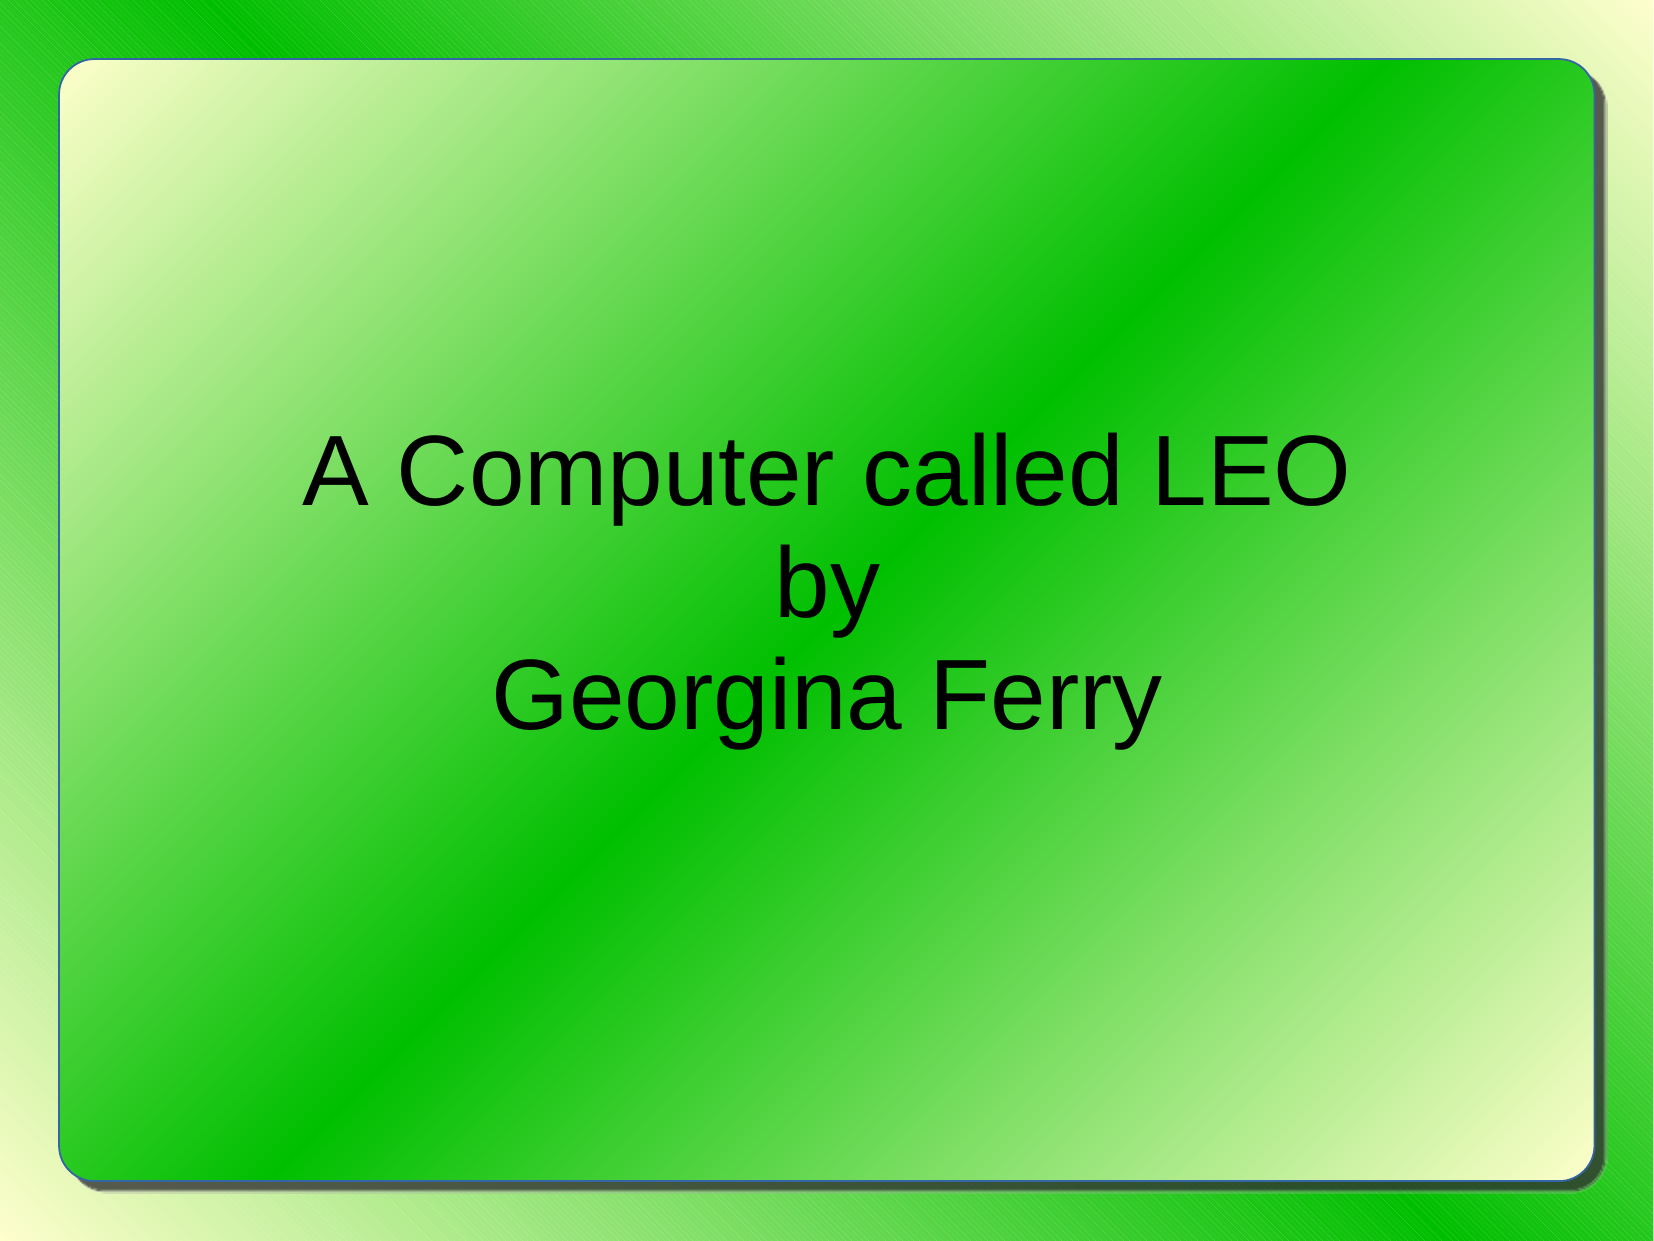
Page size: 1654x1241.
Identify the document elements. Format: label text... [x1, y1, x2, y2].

subtitle A Computer called LEO by Georgina Ferry [121, 102, 1534, 1126]
